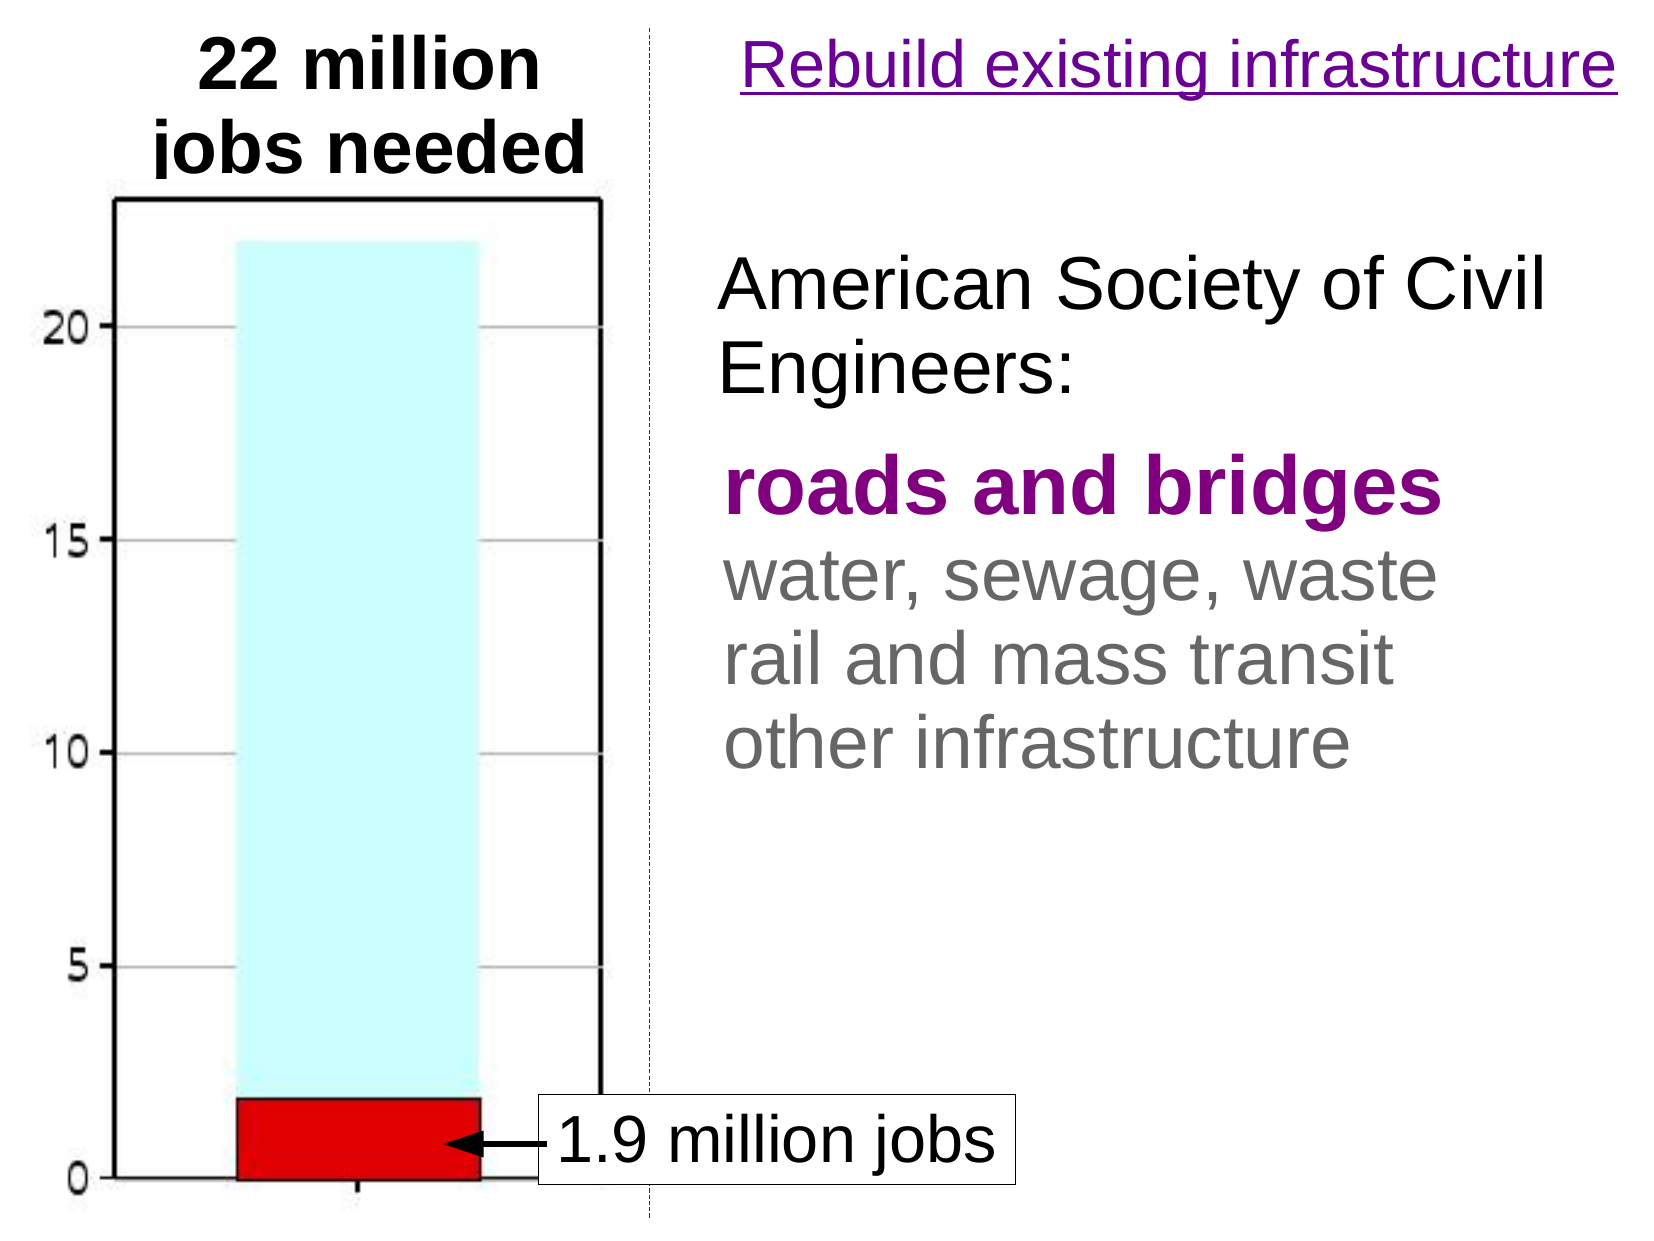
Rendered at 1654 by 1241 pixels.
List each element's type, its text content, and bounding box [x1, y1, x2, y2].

text_box 1.9 million jobs [538, 1094, 1016, 1185]
picture [30, 179, 616, 1231]
text_box American Society of Civil Engineers: roads and bridges water, sewage, waste rail and mass transit other infrastructure [687, 234, 1607, 818]
text_box 22 million jobs needed [126, 13, 614, 179]
text_box Rebuild existing infrastructure [715, 19, 1643, 110]
